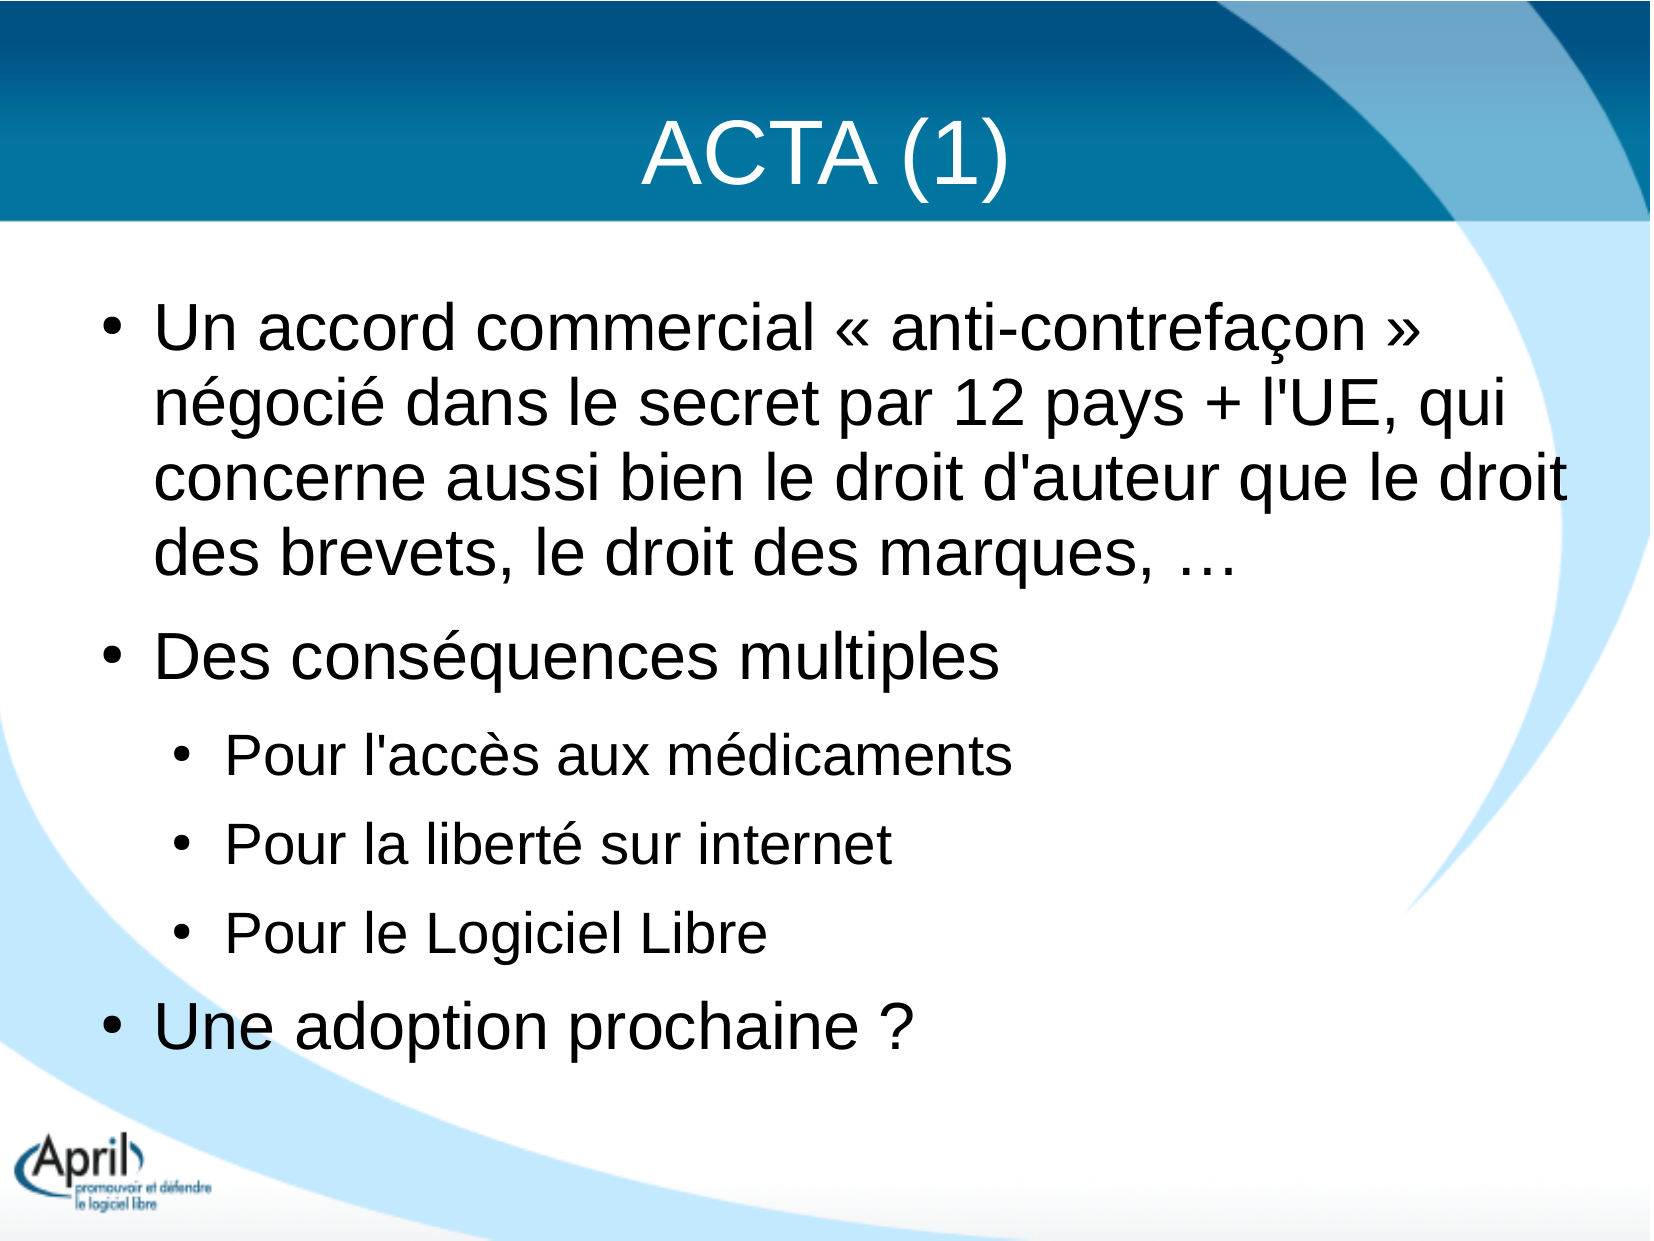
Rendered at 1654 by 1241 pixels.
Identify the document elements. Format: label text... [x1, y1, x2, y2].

list Un accord commercial « anti-contrefaçon » négocié dans le secret par 12 pays + l'UE, qui concerne aussi bien le droit d'auteur que le droit des brevets, le droit des marques, … Des conséquences multiples Pour l'accès aux médicaments Pour la liberté sur internet Pour le Logiciel Libre Une adoption prochaine ? [82, 290, 1571, 1109]
picture [0, 1, 1650, 1241]
title ACTA (1) [82, 49, 1571, 257]
